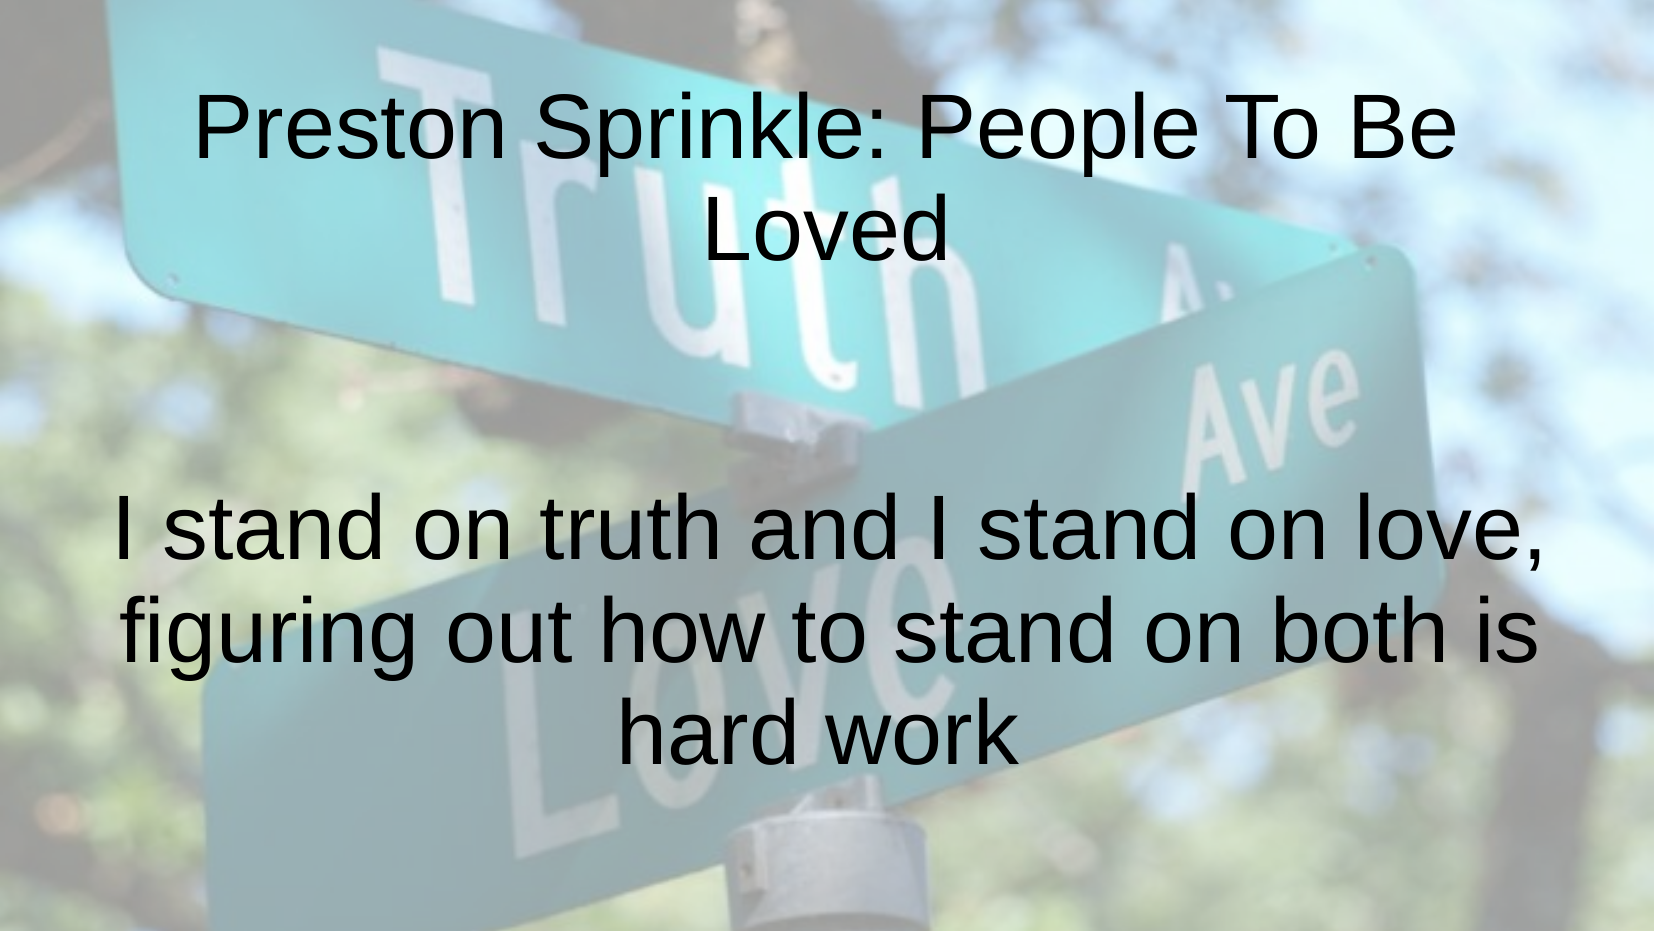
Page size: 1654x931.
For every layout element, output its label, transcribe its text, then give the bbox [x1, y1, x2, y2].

title Preston Sprinkle: People To Be Loved [82, 75, 1571, 281]
picture [0, 0, 1654, 931]
list I stand on truth and I stand on love, figuring out how to stand on both is hard work [86, 360, 1576, 901]
